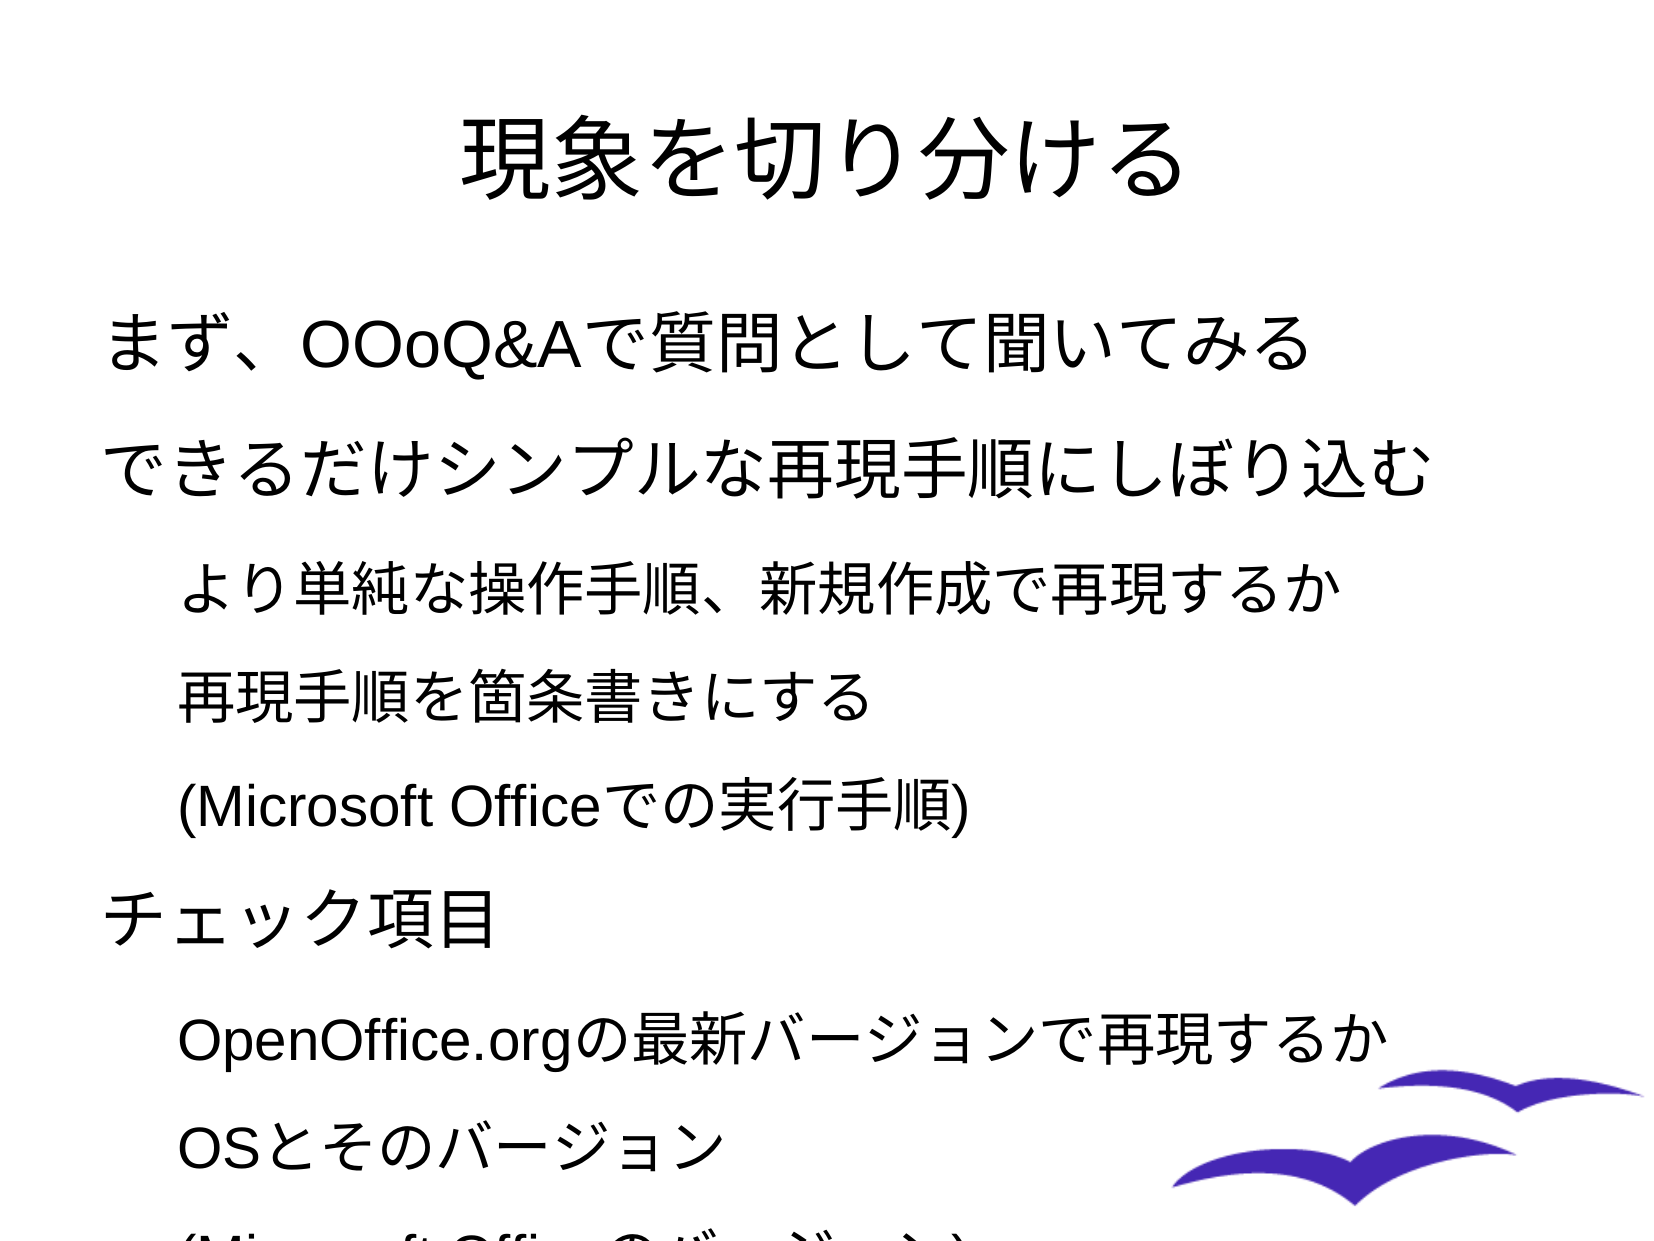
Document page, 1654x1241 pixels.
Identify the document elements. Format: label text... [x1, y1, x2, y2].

title 現象を切り分ける [82, 56, 1571, 250]
list まず、OOoQ&Aで質問として聞いてみる できるだけシンプルな再現手順にしぼり込む より単純な操作手順、新規作成で再現するか 再現手順を箇条書きにする (Microsoft Officeでの実行手順) チェック項目 OpenOffice.orgの最新バージョンで再現するか OSとそのバージョン (Microsoft Officeのバージョン) サンプルと画面ショットを用意する [82, 290, 1571, 1172]
picture [1167, 1062, 1654, 1211]
